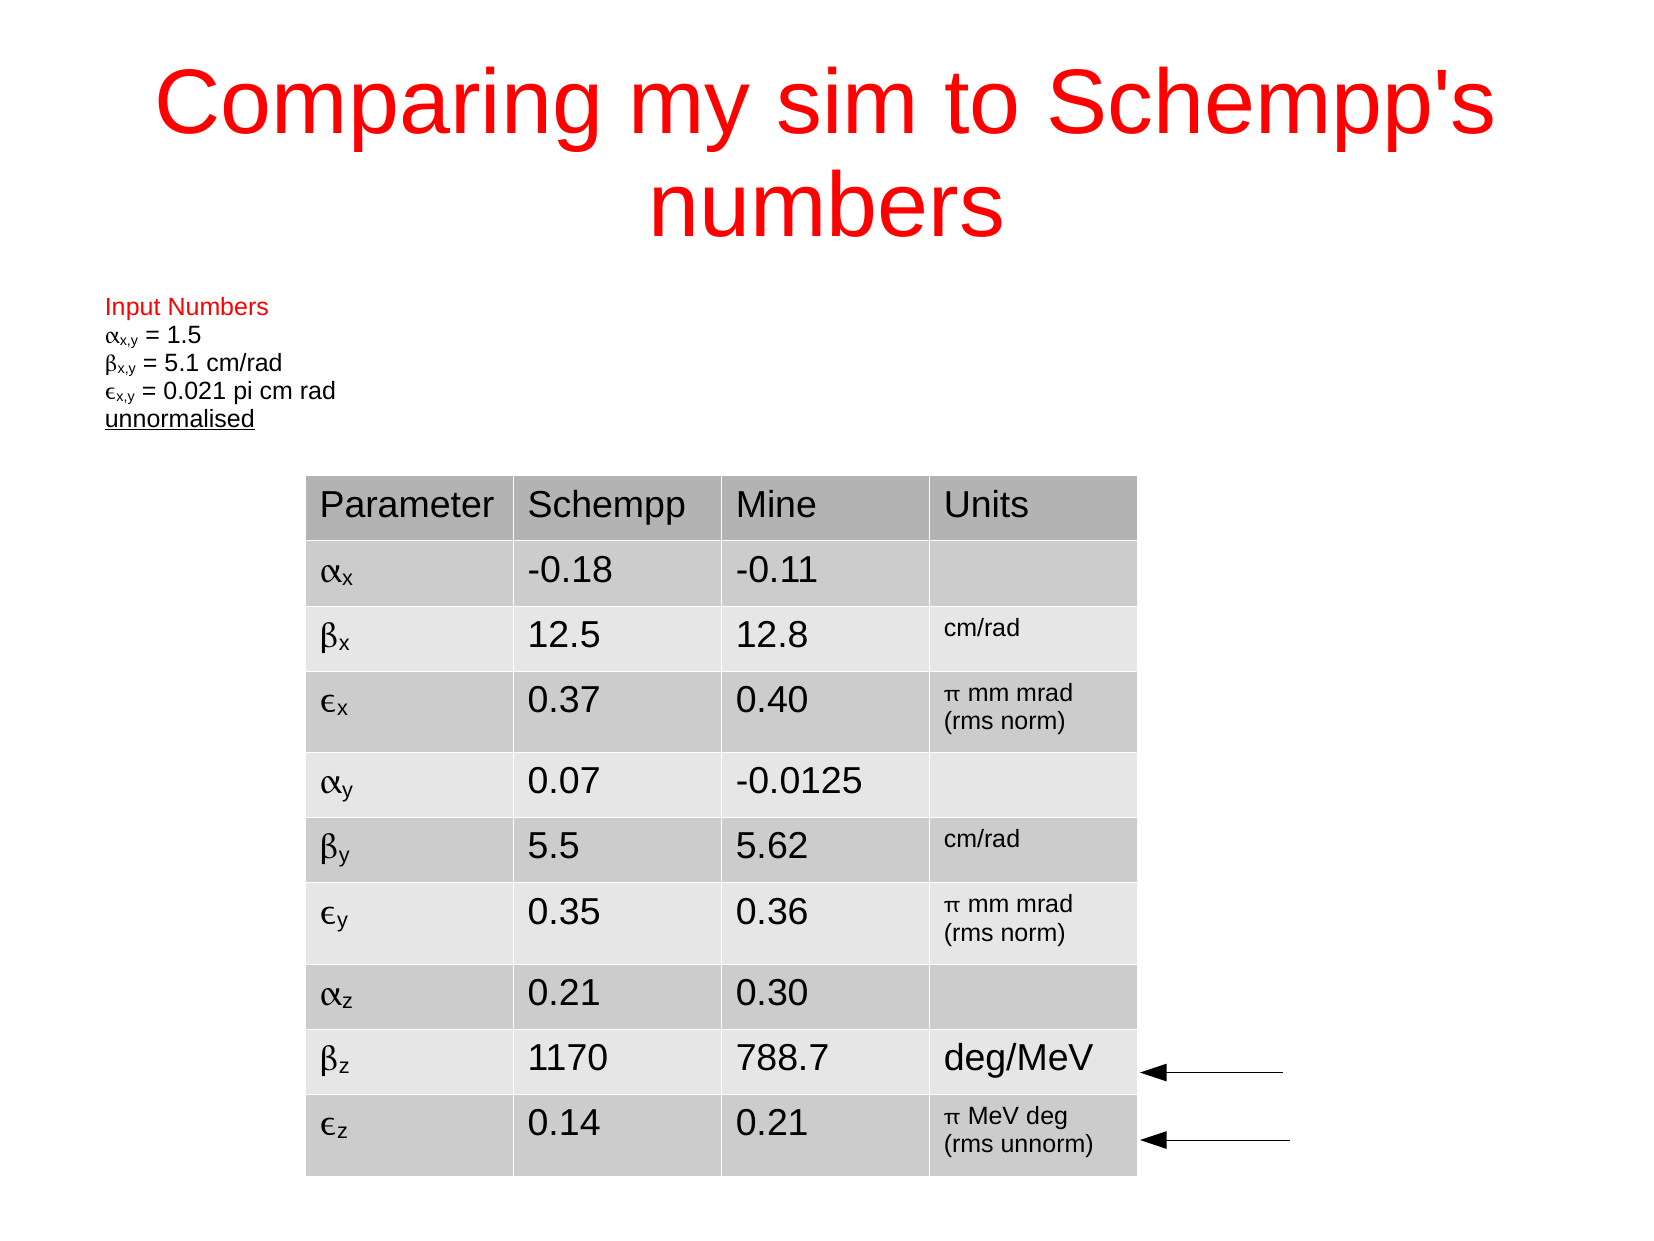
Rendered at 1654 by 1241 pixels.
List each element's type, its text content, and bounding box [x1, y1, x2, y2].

table_cell 12.5 [514, 607, 721, 671]
table_cell 0.21 [514, 965, 721, 1029]
table_header Schempp [514, 476, 721, 540]
table_header Mine [722, 476, 929, 540]
table_cell y [306, 818, 513, 882]
table_cell y [306, 883, 513, 964]
table_cell 5.5 [514, 818, 721, 882]
table_cell -0.11 [722, 541, 929, 606]
table_cell 0.30 [722, 965, 929, 1029]
table_header Units [930, 476, 1137, 540]
table_cell -0.0125 [722, 753, 929, 817]
table_cell 5.62 [722, 818, 929, 882]
table_cell  mm mrad (rms norm) [930, 883, 1137, 964]
table_cell [930, 753, 1137, 817]
title Comparing my sim to Schempp's numbers [82, 49, 1571, 257]
table_cell z [306, 1030, 513, 1094]
table_cell x [306, 672, 513, 752]
table_cell [930, 541, 1137, 606]
table_cell 788.7 [722, 1030, 929, 1094]
table_cell 0.14 [514, 1095, 721, 1176]
text_box Input Numbers x,y = 1.5 x,y = 5.1 cm/rad x,y = 0.021 pi cm rad unnormalised [90, 285, 841, 462]
table_cell -0.18 [514, 541, 721, 606]
table_cell x [306, 541, 513, 606]
table_cell 1170 [514, 1030, 721, 1094]
table_cell 12.8 [722, 607, 929, 671]
table_header Parameter [306, 476, 513, 540]
table_cell cm/rad [930, 818, 1137, 882]
table_cell cm/rad [930, 607, 1137, 671]
table_cell  mm mrad (rms norm) [930, 672, 1137, 752]
table_cell deg/MeV [930, 1030, 1137, 1094]
table_cell [930, 965, 1137, 1029]
table_cell z [306, 1095, 513, 1176]
table_cell 0.21 [722, 1095, 929, 1176]
table_cell z [306, 965, 513, 1029]
table_cell 0.07 [514, 753, 721, 817]
table_cell 0.40 [722, 672, 929, 752]
table_cell 0.37 [514, 672, 721, 752]
table_cell x [306, 607, 513, 671]
table_cell 0.35 [514, 883, 721, 964]
table_cell 0.36 [722, 883, 929, 964]
table_cell  MeV deg (rms unnorm) [930, 1095, 1137, 1176]
table_cell y [306, 753, 513, 817]
